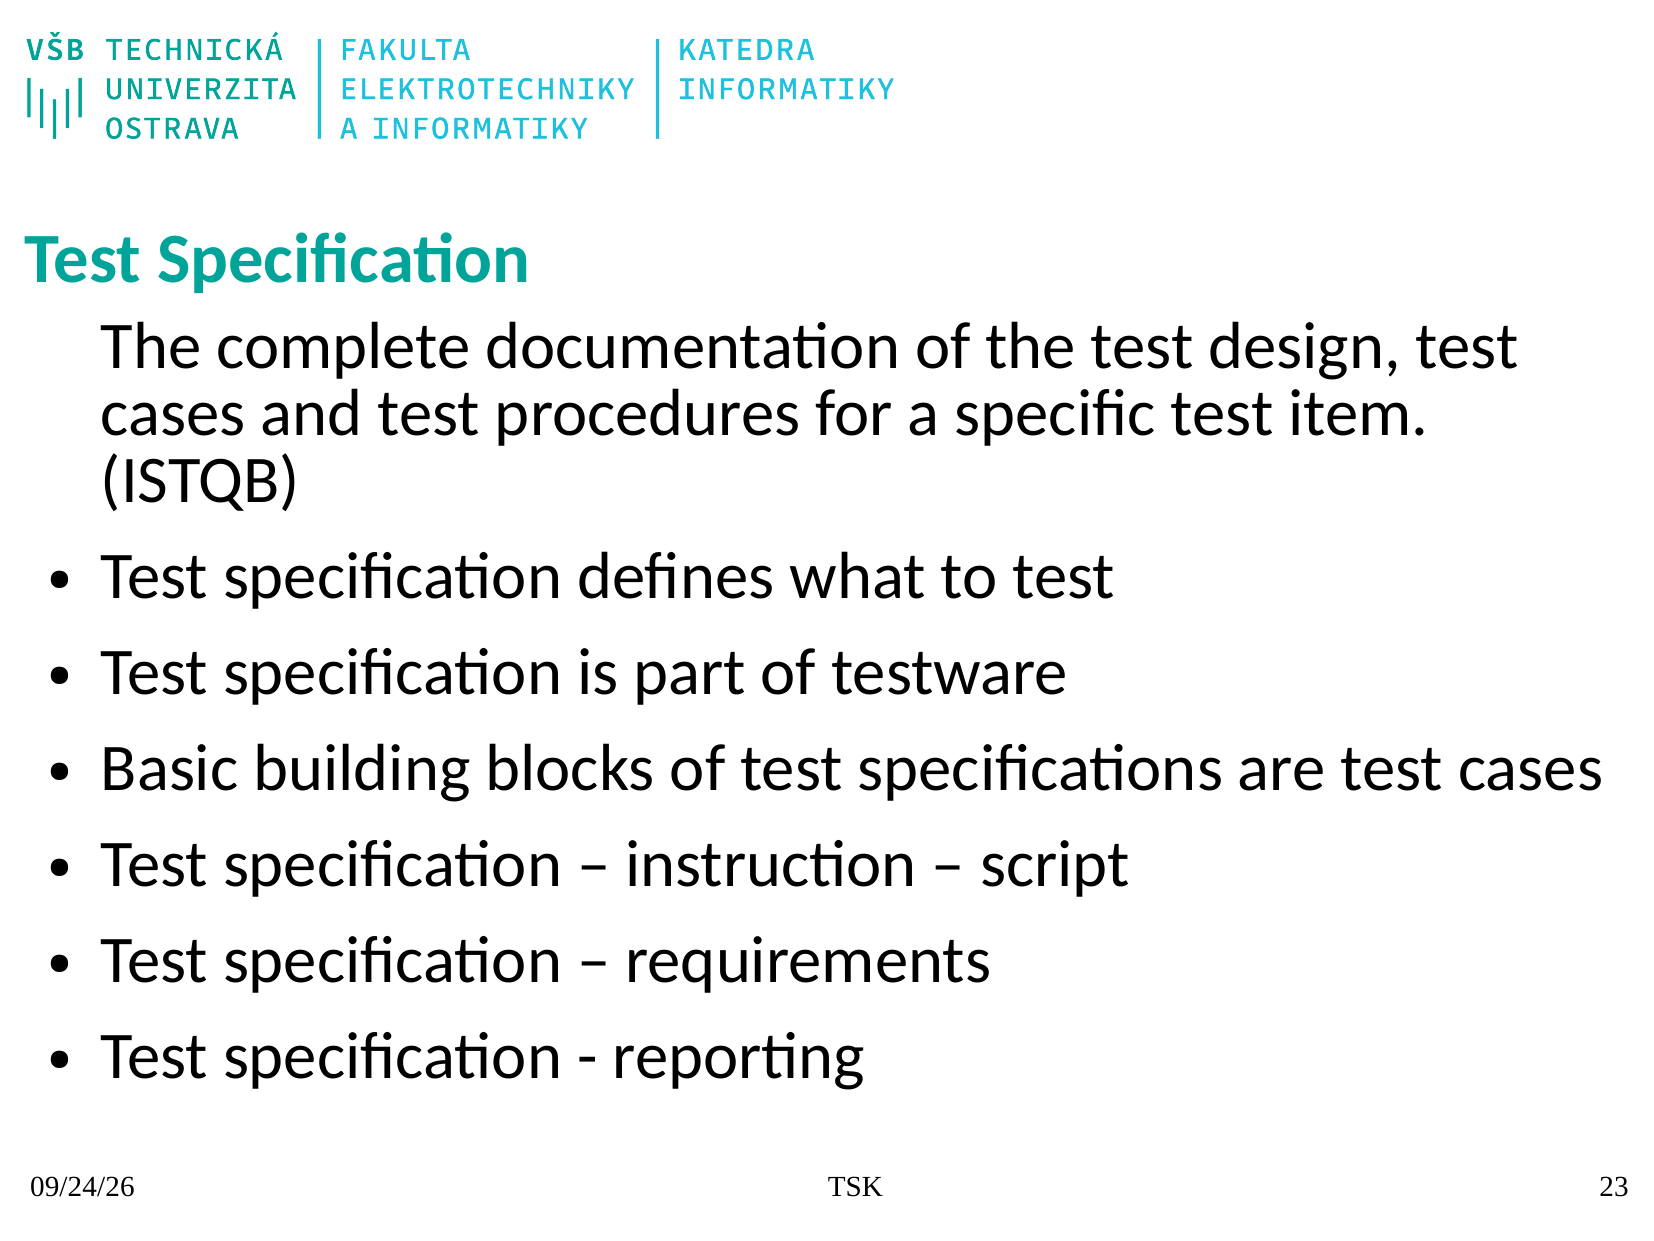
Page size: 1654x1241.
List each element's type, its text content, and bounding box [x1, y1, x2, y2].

list The complete documentation of the test design, test cases and test procedures for a specific test item. (ISTQB) Test specification defines what to test Test specification is part of testware Basic building blocks of test specifications are test cases Test specification – instruction – script Test specification – requirements Test specification - reporting [30, 318, 1629, 1146]
title Test Specification [24, 169, 1629, 300]
picture [26, 31, 894, 139]
